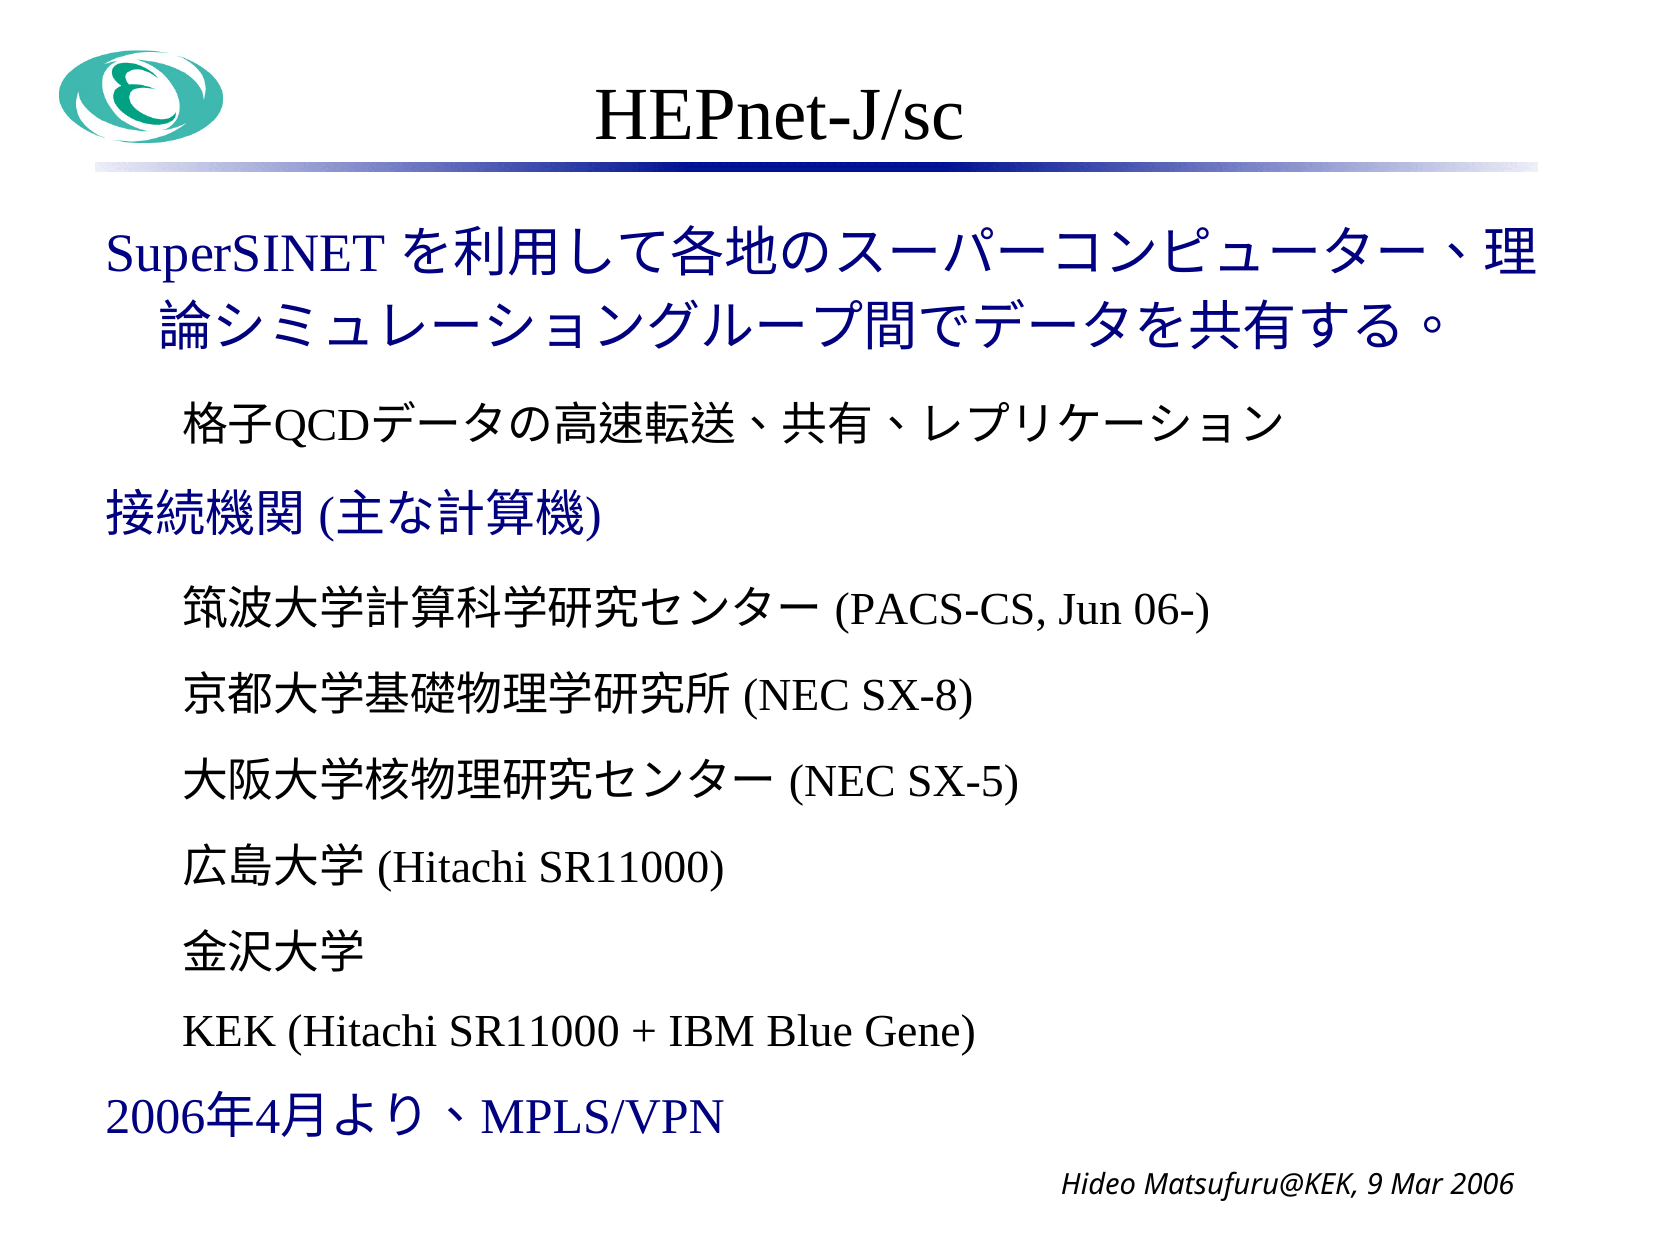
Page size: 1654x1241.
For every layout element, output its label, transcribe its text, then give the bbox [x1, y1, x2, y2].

title HEPnet-J/sc [150, 61, 1410, 168]
list SuperSINET を利用して各地のスーパーコンピューター、理論シミュレーショングループ間でデータを共有する。 格子QCDデータの高速転送、共有、レプリケーション 接続機関 (主な計算機) 筑波大学計算科学研究センター (PACS-CS, Jun 06-) 京都大学基礎物理学研究所 (NEC SX-8) 大阪大学核物理研究センター (NEC SX-5) 広島大学 (Hitachi SR11000) 金沢大学 KEK (Hitachi SR11000 + IBM Blue Gene) 2006年4月より、MPLS/VPN [87, 213, 1588, 1125]
picture [95, 162, 1538, 172]
picture [52, 41, 230, 152]
